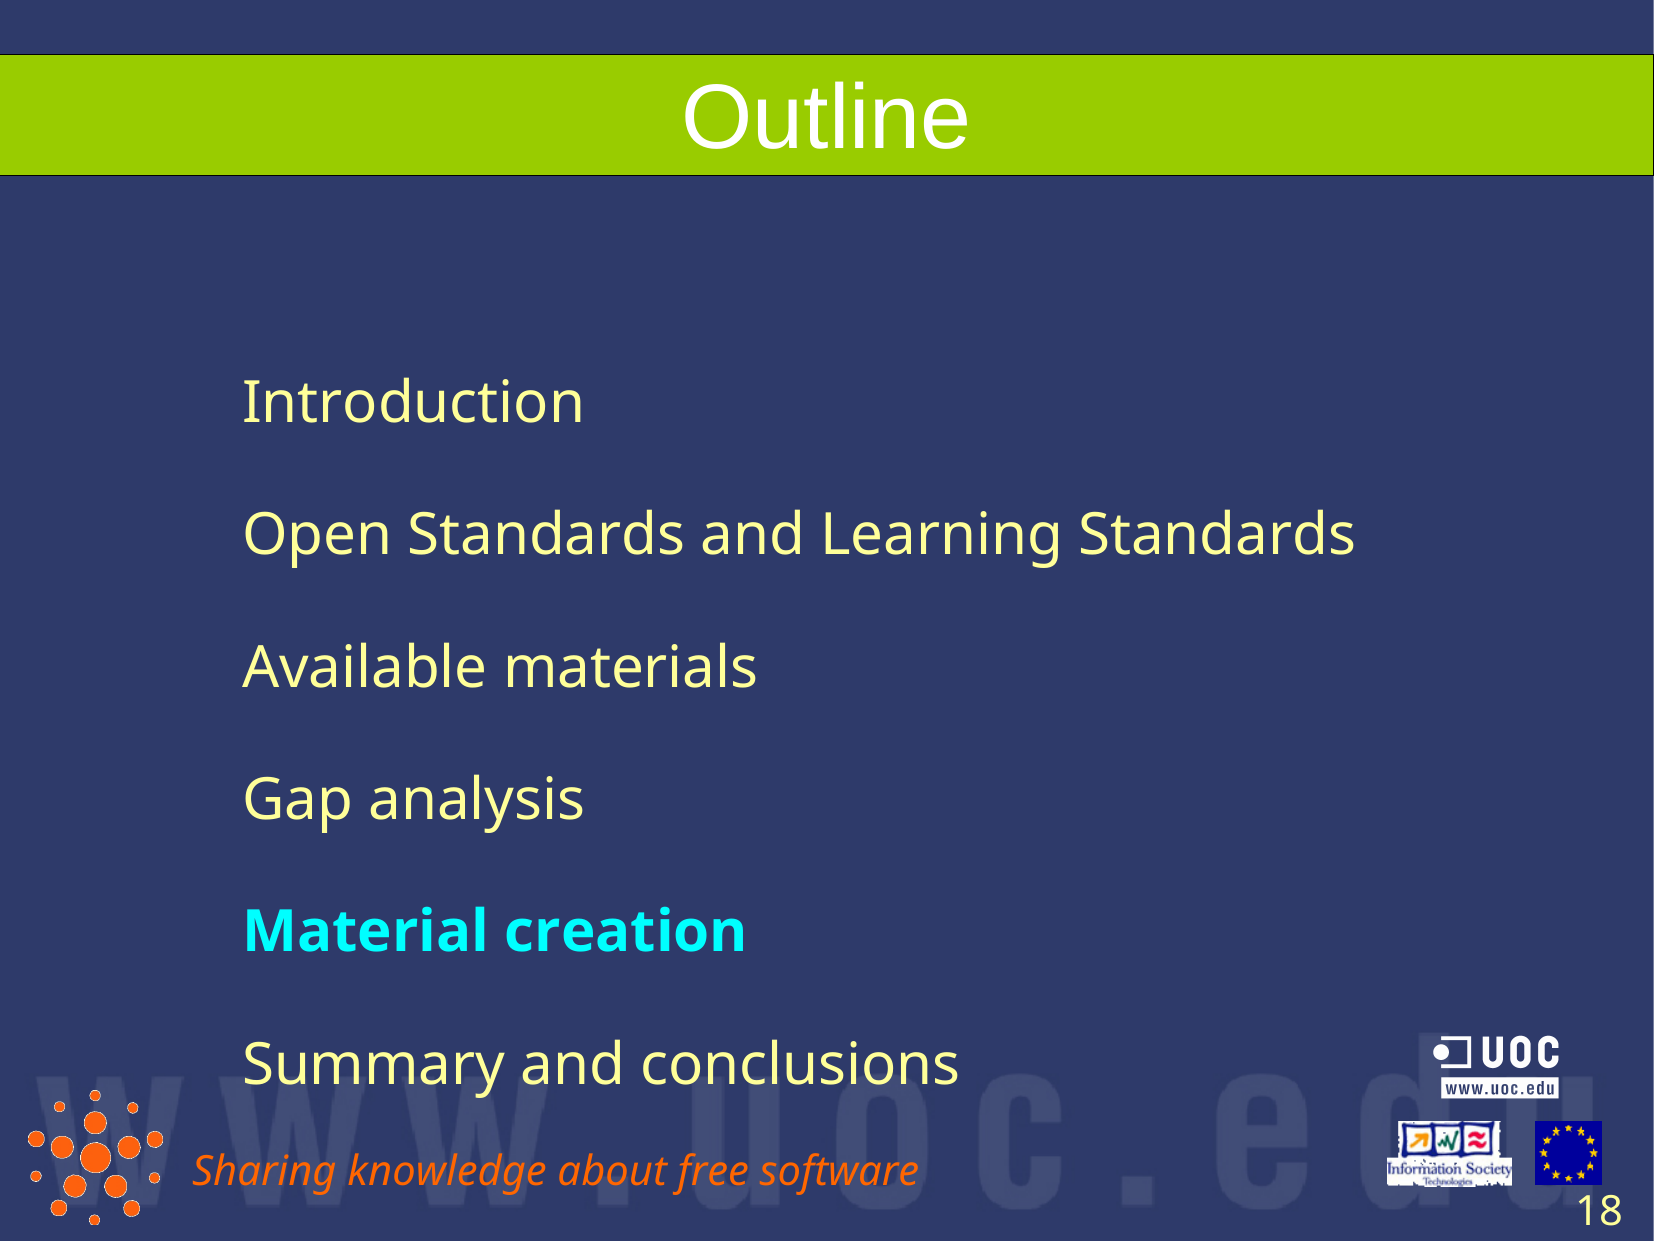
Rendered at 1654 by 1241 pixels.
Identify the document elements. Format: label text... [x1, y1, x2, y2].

text_box Introduction Open Standards and Learning Standards Available materials Gap analysis Material creation Summary and conclusions [206, 204, 1514, 1014]
picture [0, 176, 1654, 1241]
picture [0, 0, 1654, 54]
title Outline [82, 48, 1571, 185]
